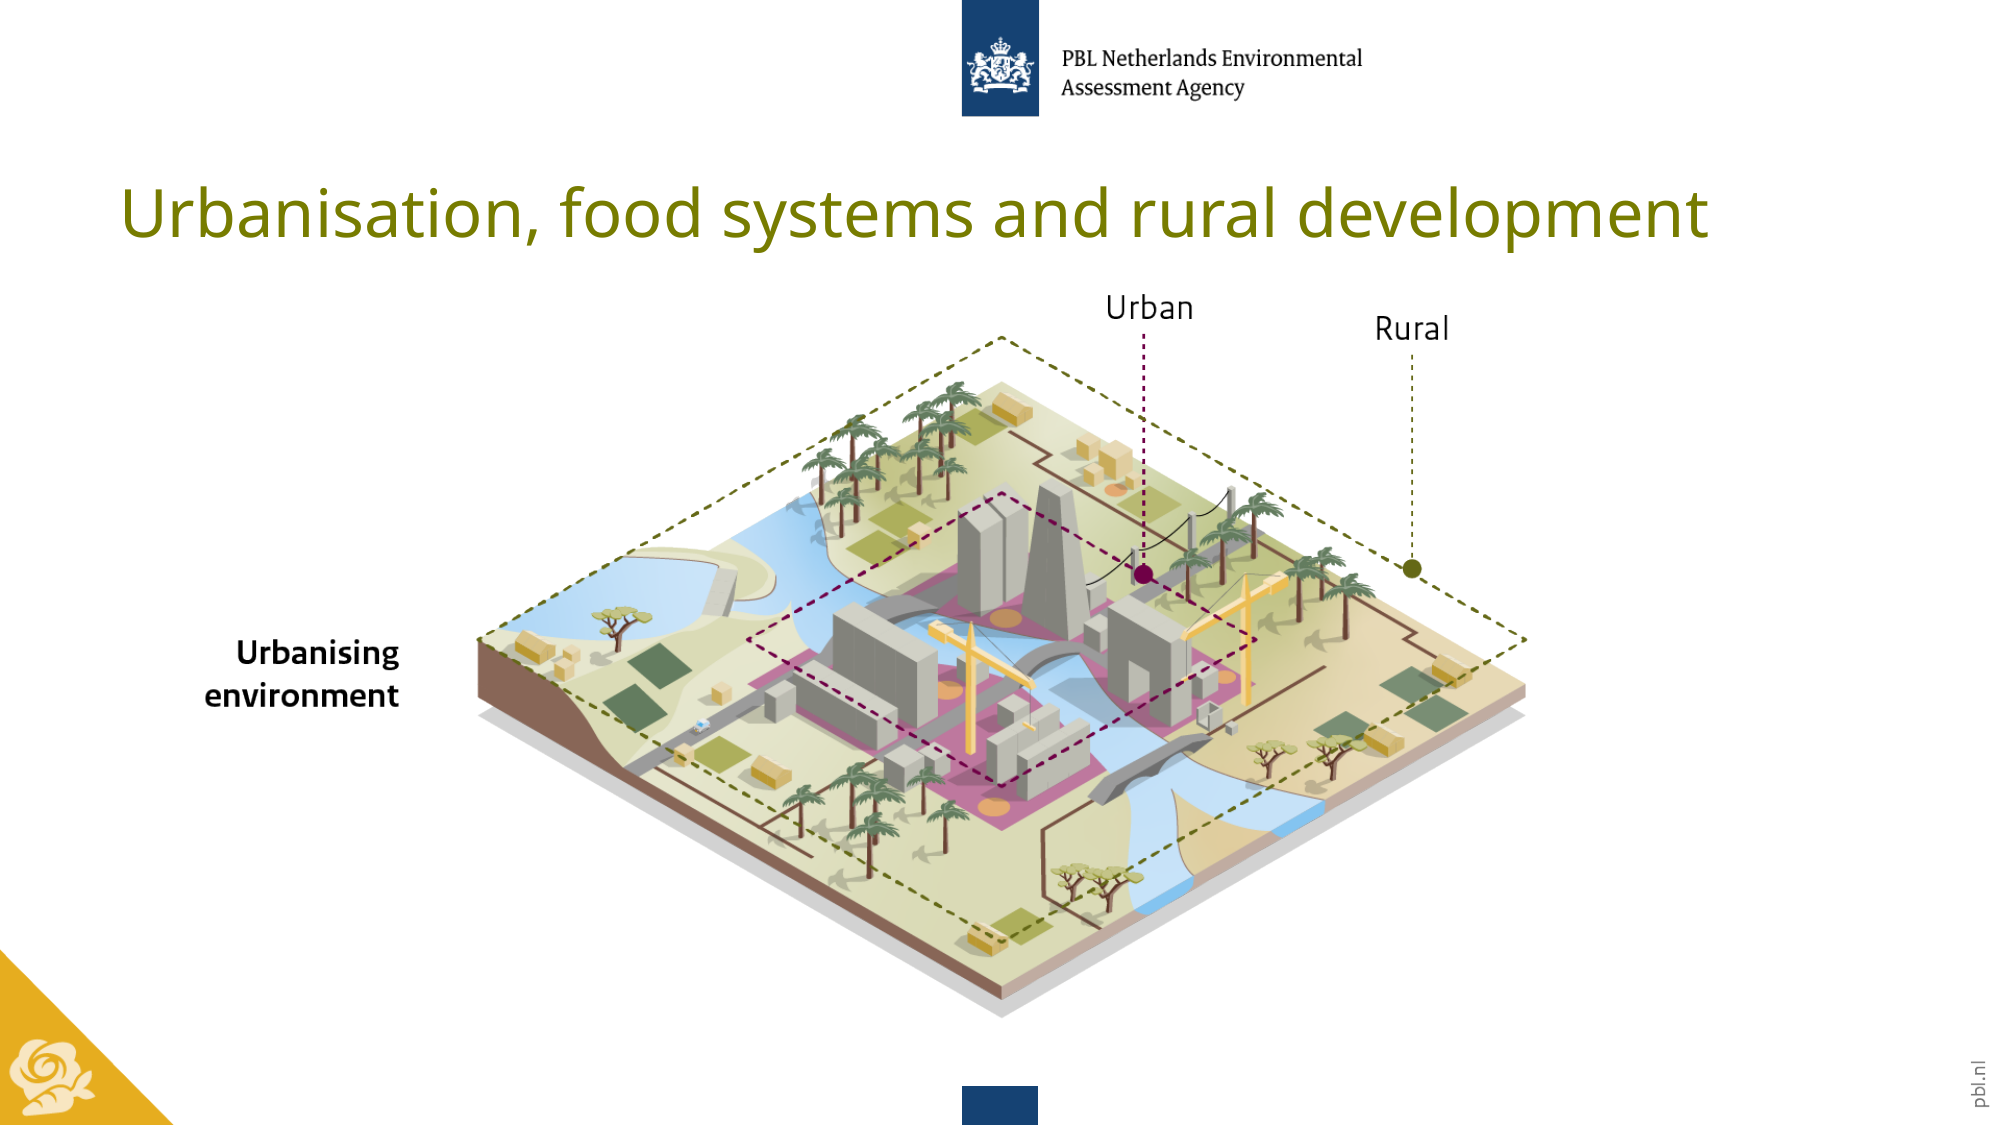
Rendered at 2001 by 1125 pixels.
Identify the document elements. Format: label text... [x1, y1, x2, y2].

picture [0, 0, 2000, 1125]
title Urbanisation, food systems and rural development [104, 172, 1897, 329]
